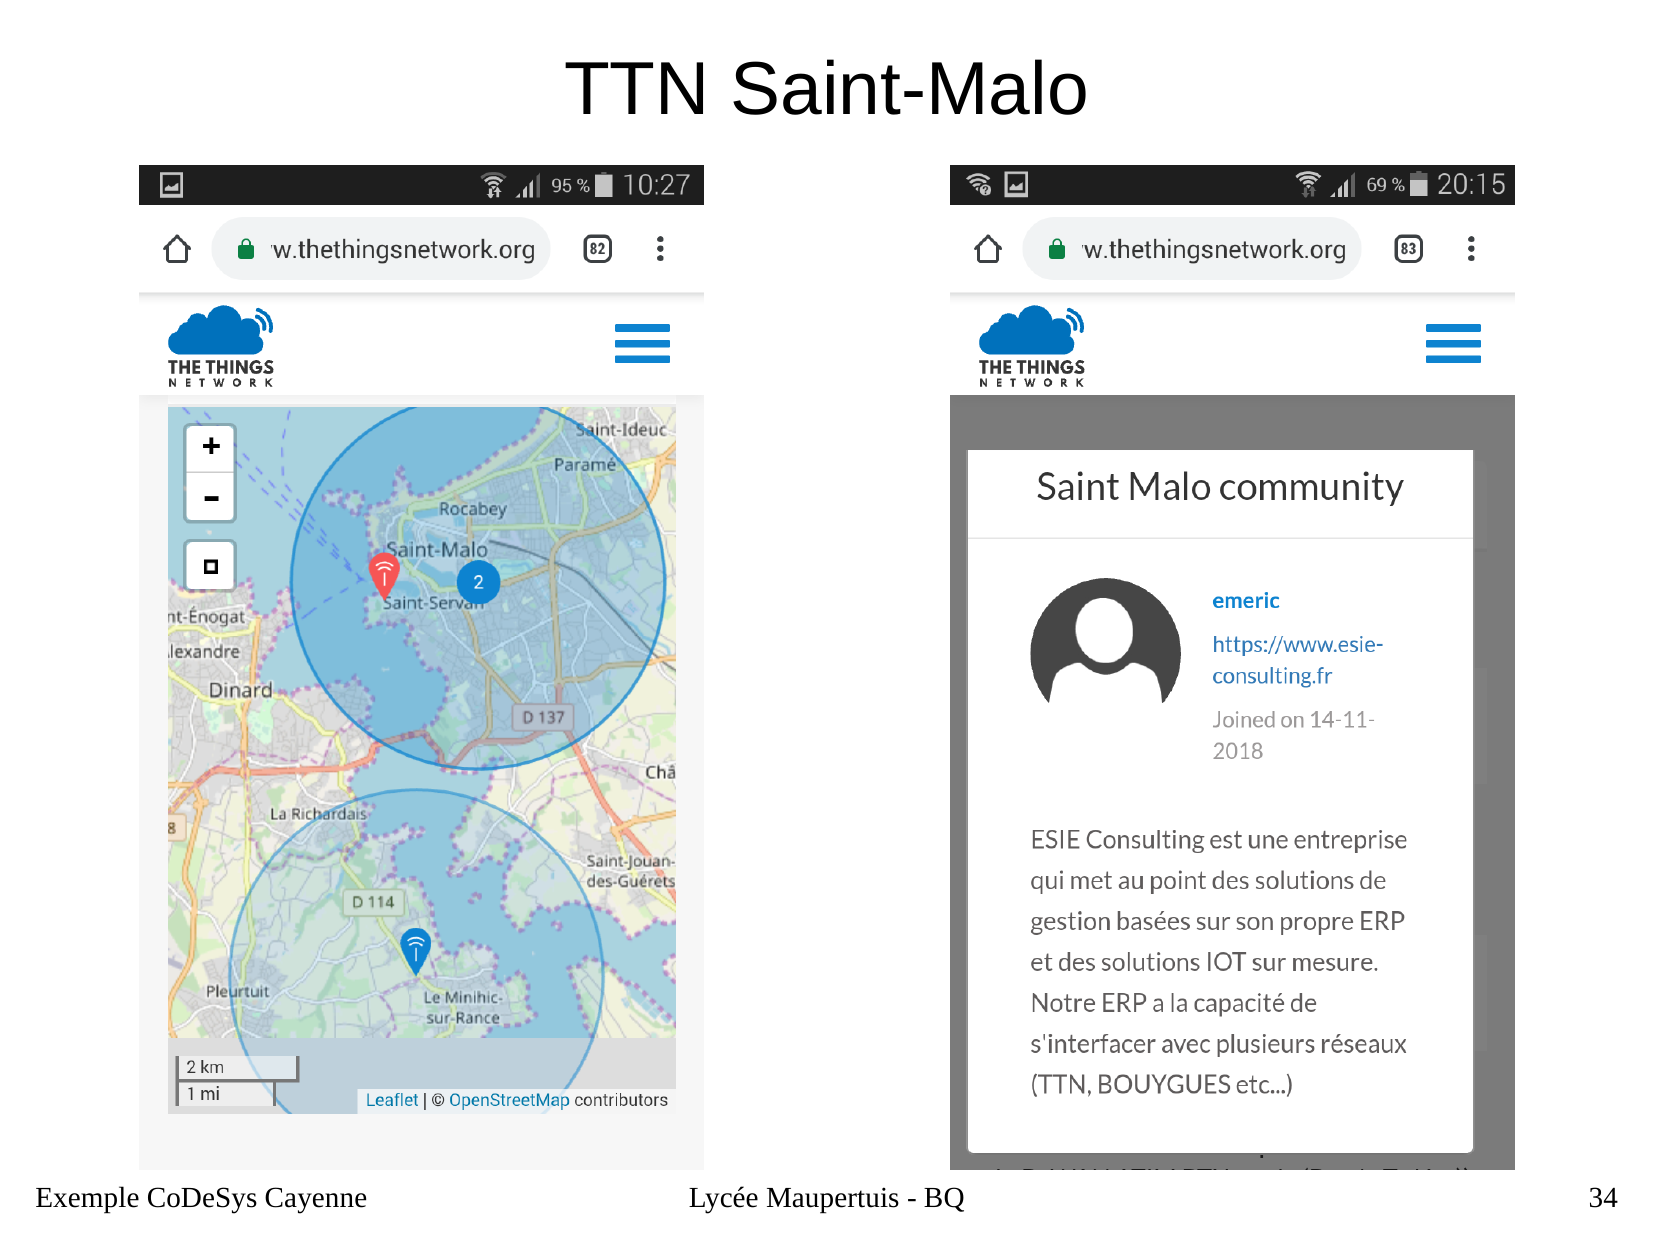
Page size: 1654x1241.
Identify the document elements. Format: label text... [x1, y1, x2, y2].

picture [139, 165, 704, 1170]
title TTN Saint-Malo [35, 35, 1619, 142]
picture [950, 165, 1515, 1170]
